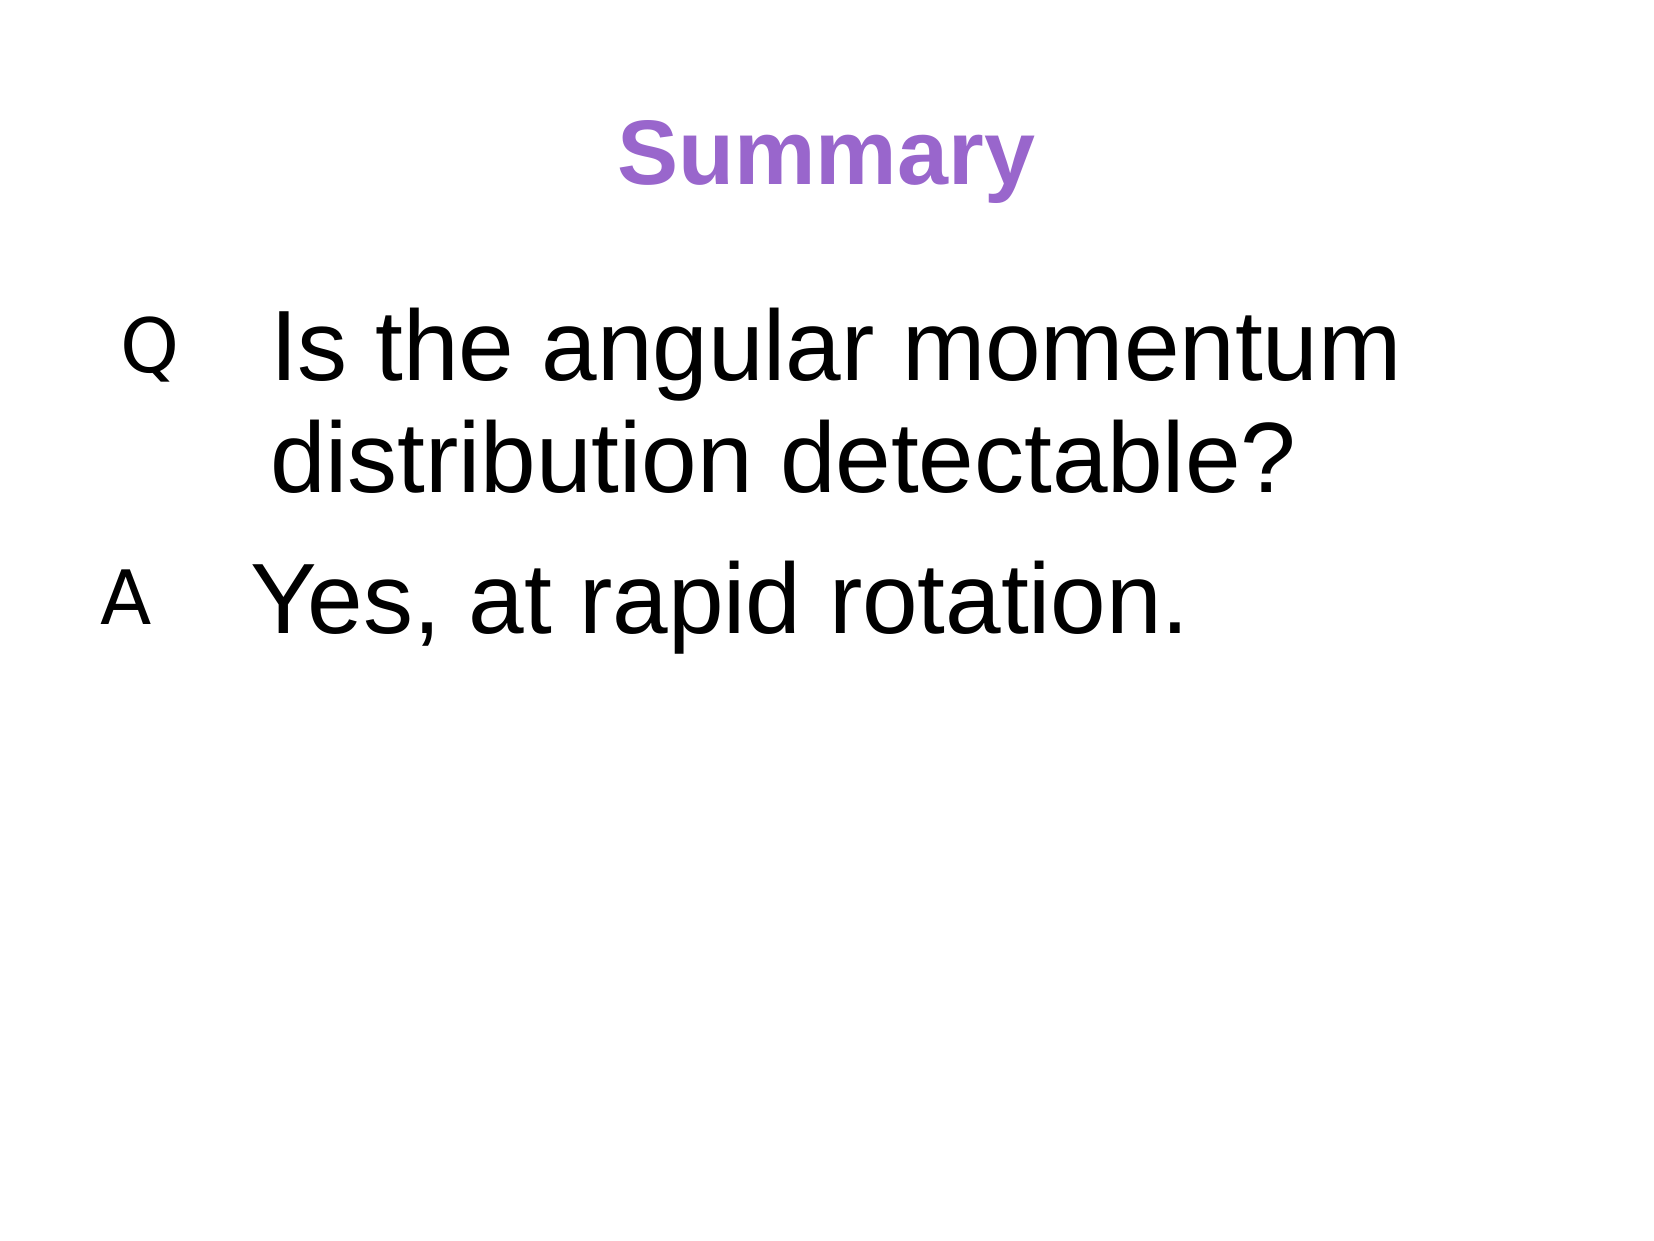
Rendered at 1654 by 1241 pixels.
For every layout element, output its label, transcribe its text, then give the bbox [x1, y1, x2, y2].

list Is the angular momentum distribution detectable? Yes, at rapid rotation. [82, 290, 1537, 1010]
title Summary [82, 49, 1571, 257]
